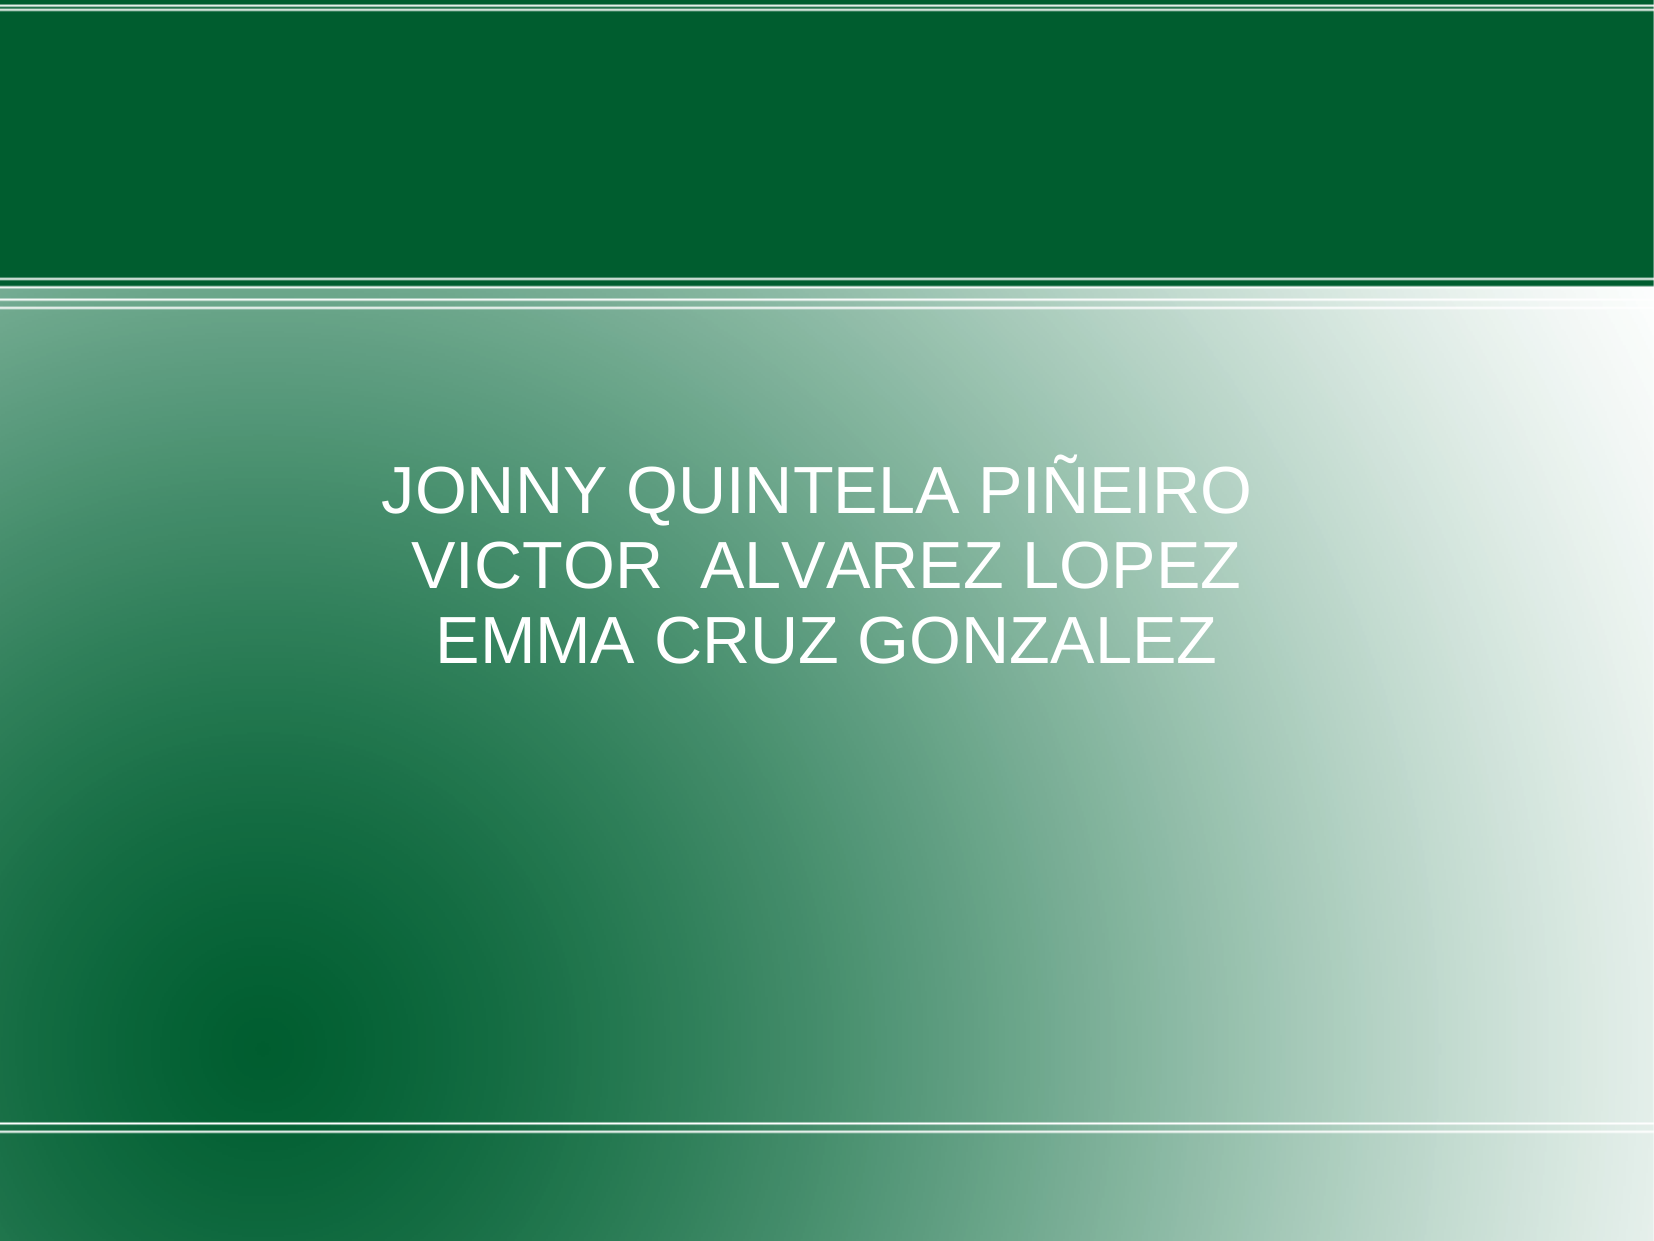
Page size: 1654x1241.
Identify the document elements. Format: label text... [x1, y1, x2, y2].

subtitle JONNY QUINTELA PIÑEIRO VICTOR ALVAREZ LOPEZ EMMA CRUZ GONZALEZ [82, 49, 1571, 1156]
picture [0, 0, 1654, 1241]
